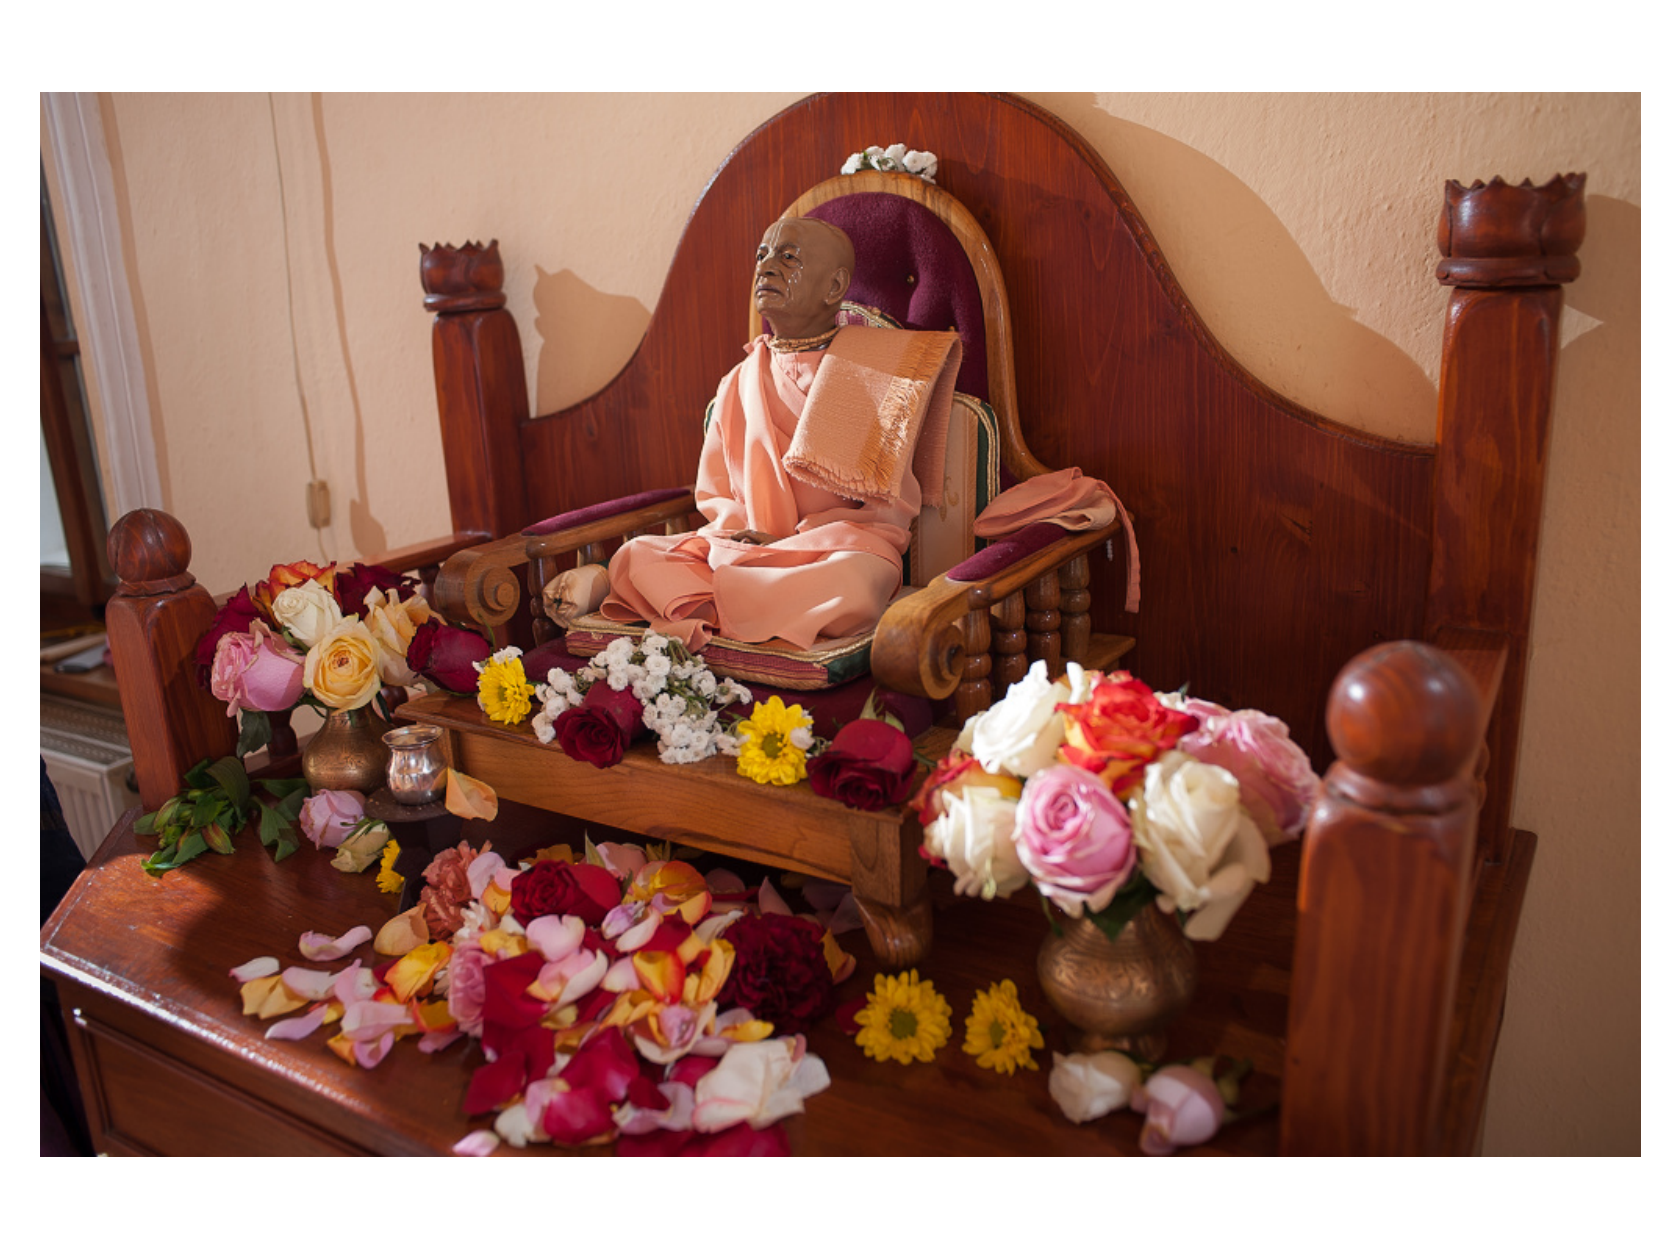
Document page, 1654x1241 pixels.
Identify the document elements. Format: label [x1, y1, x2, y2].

picture [40, 92, 1641, 1158]
